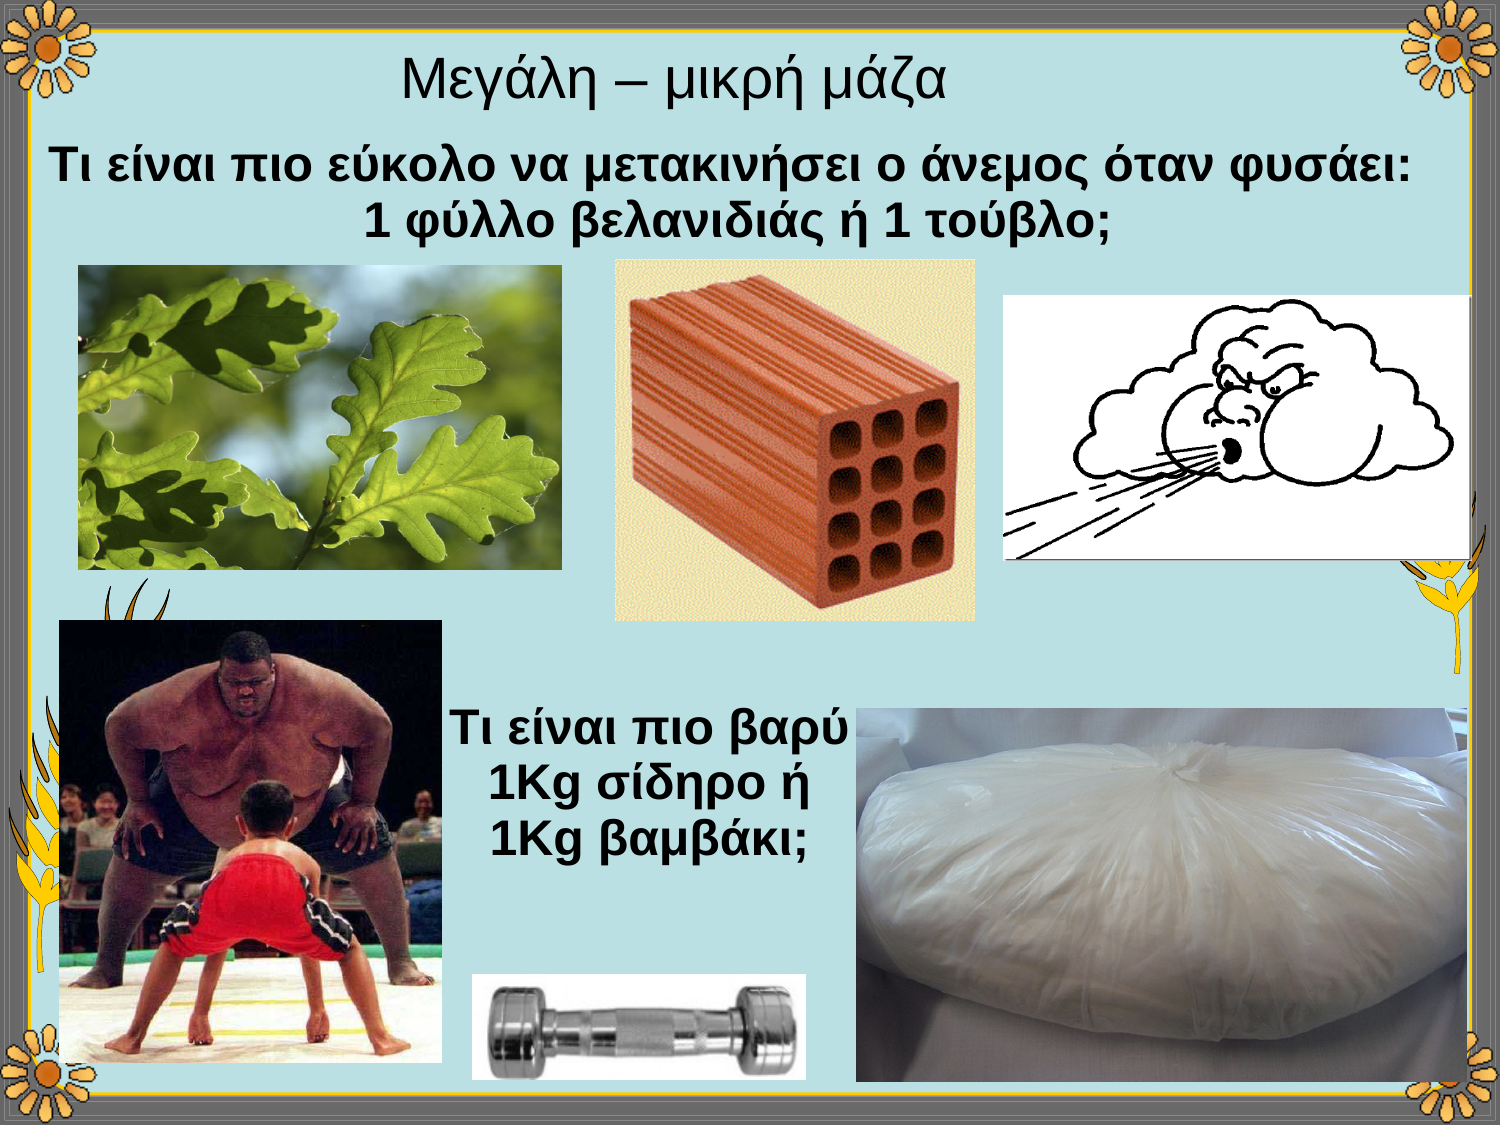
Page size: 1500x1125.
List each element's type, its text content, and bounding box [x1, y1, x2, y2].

title Μεγάλη – μικρή μάζα [112, 0, 1238, 118]
picture [472, 974, 806, 1080]
picture [856, 708, 1500, 1125]
text_box Τι είναι πιο βαρύ 1Κg σίδηρο ή 1Κg βαμβάκι; [442, 620, 857, 945]
picture [0, 620, 442, 1125]
picture [1401, 0, 1500, 100]
picture [78, 266, 562, 570]
picture [0, 0, 99, 100]
picture [615, 266, 975, 621]
picture [1003, 295, 1472, 562]
text_box Τι είναι πιο εύκολο να μετακινήσει ο άνεμος όταν φυσάει: 1 φύλλο βελανιδιάς ή 1 τούβλο; [29, 118, 1447, 266]
